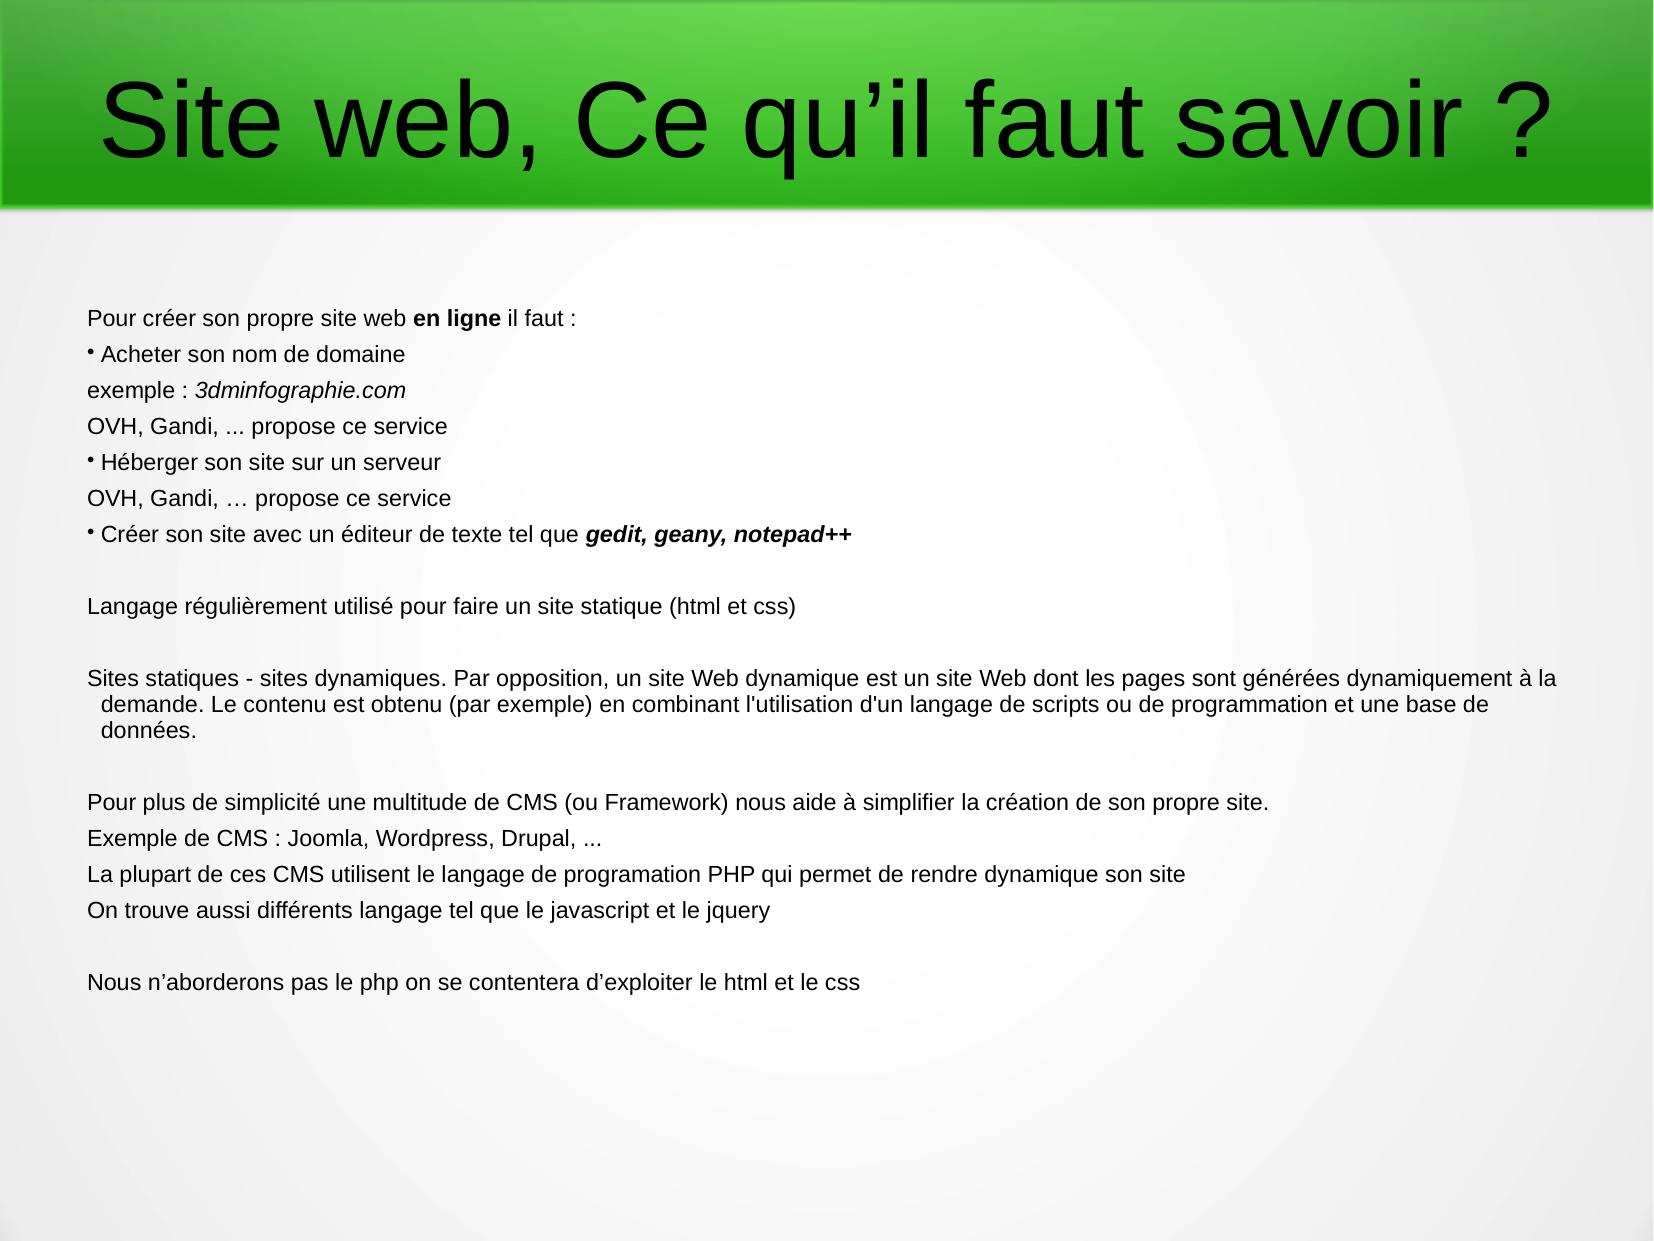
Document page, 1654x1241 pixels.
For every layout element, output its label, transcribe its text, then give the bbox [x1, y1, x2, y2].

picture [0, 0, 1654, 1241]
list Pour créer son propre site web en ligne il faut : Acheter son nom de domaine exemple : 3dminfographie.com OVH, Gandi, ... propose ce service Héberger son site sur un serveur OVH, Gandi, … propose ce service Créer son site avec un éditeur de texte tel que gedit, geany, notepad++ Langage régulièrement utilisé pour faire un site statique (html et css) Sites statiques - sites dynamiques. Par opposition, un site Web dynamique est un site Web dont les pages sont générées dynamiquement à la demande. Le contenu est obtenu (par exemple) en combinant l'utilisation d'un langage de scripts ou de programmation et une base de données. Pour plus de simplicité une multitude de CMS (ou Framework) nous aide à simplifier la création de son propre site. Exemple de CMS : Joomla, Wordpress, Drupal, ... La plupart de ces CMS utilisent le langage de programation PHP qui permet de rendre dynamique son site On trouve aussi différents langage tel que le javascript et le jquery Nous n’aborderons pas le php on se contentera d’exploiter le html et le css [82, 299, 1571, 1019]
title Site web, Ce qu’il faut savoir ? [82, 47, 1571, 189]
